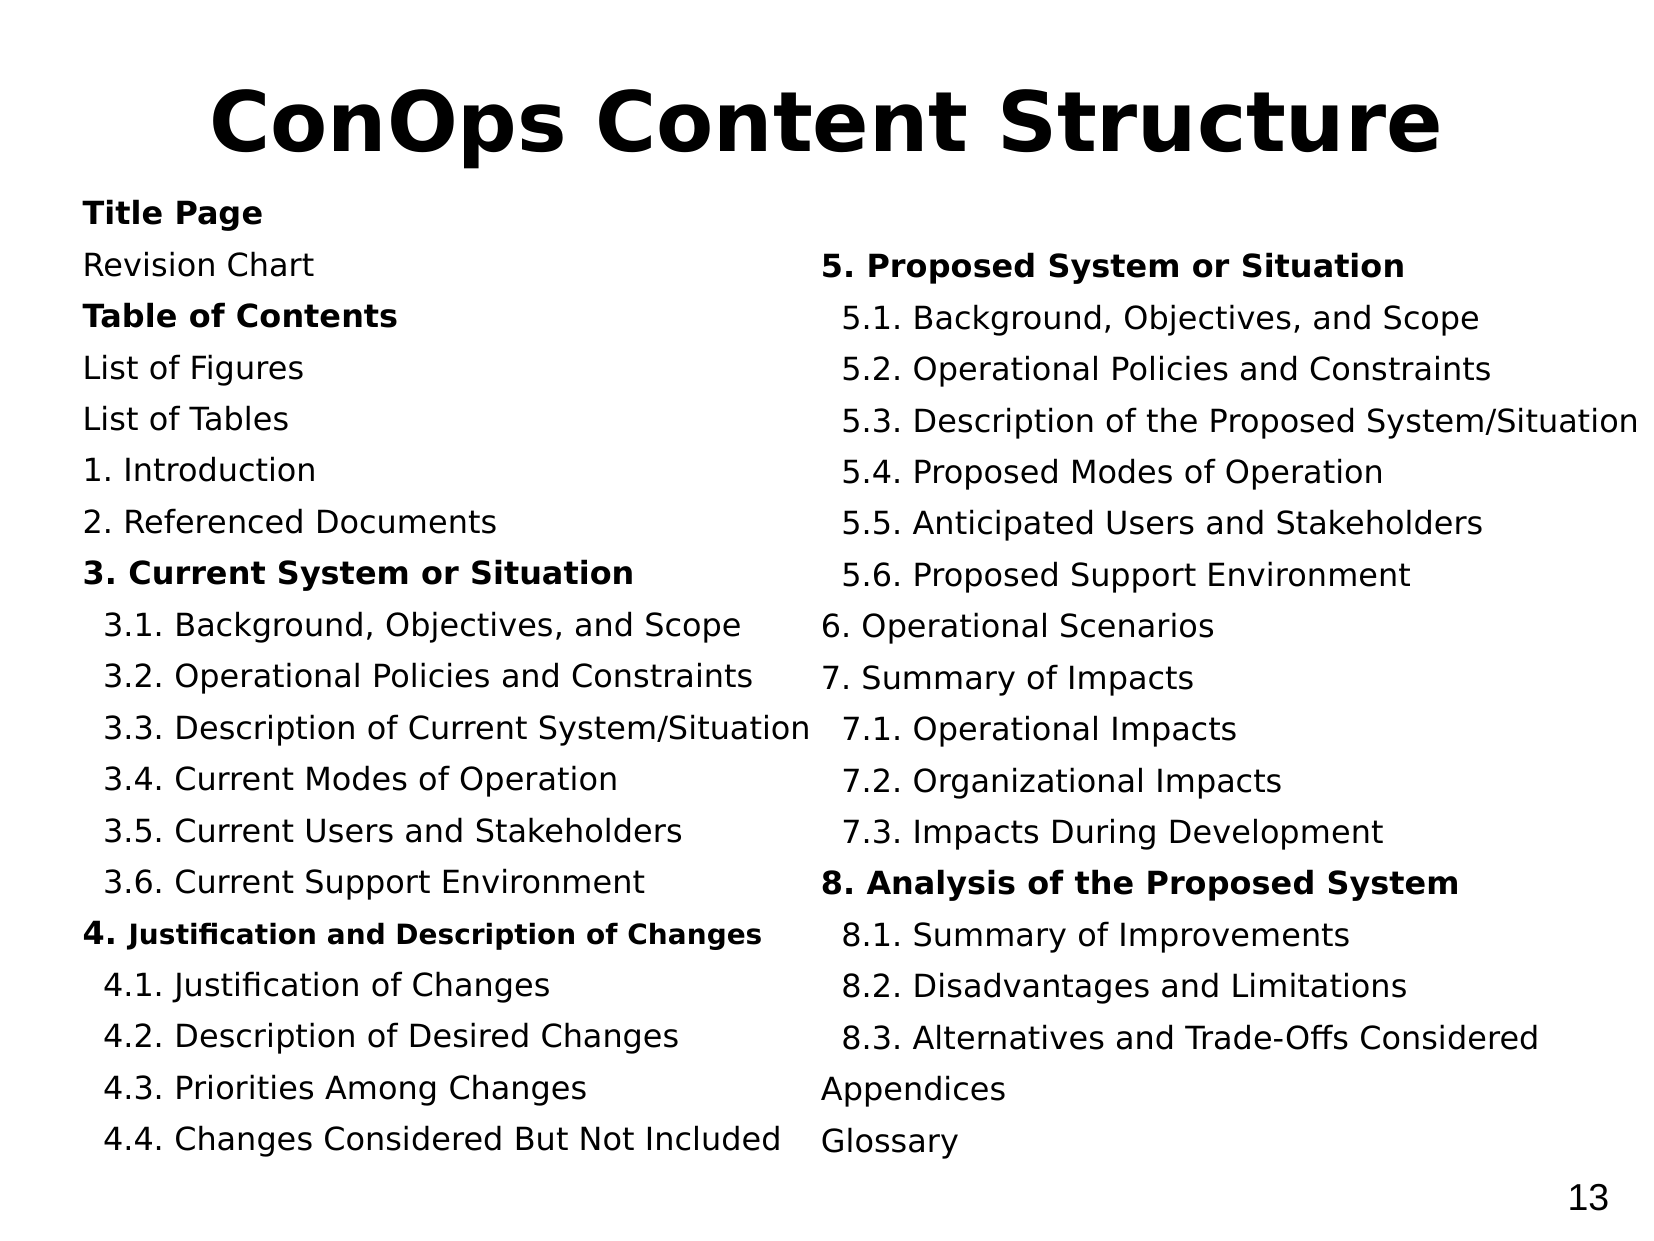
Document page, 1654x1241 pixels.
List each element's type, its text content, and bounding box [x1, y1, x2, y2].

title ConOps Content Structure [82, 49, 1571, 196]
list Title Page Revision Chart Table of Contents List of Figures List of Tables 1. Introduction 2. Referenced Documents 3. Current System or Situation 3.1. Background, Objectives, and Scope 3.2. Operational Policies and Constraints 3.3. Description of Current System/Situation 3.4. Current Modes of Operation 3.5. Current Users and Stakeholders 3.6. Current Support Environment 4. Justification and Description of Changes 4.1. Justification of Changes 4.2. Description of Desired Changes 4.3. Priorities Among Changes 4.4. Changes Considered But Not Included [82, 195, 827, 1205]
list 5. Proposed System or Situation 5.1. Background, Objectives, and Scope 5.2. Operational Policies and Constraints 5.3. Description of the Proposed System/Situation 5.4. Proposed Modes of Operation 5.5. Anticipated Users and Stakeholders 5.6. Proposed Support Environment 6. Operational Scenarios 7. Summary of Impacts 7.1. Operational Impacts 7.2. Organizational Impacts 7.3. Impacts During Development 8. Analysis of the Proposed System 8.1. Summary of Improvements 8.2. Disadvantages and Limitations 8.3. Alternatives and Trade-Offs Considered Appendices Glossary [820, 248, 1642, 1221]
